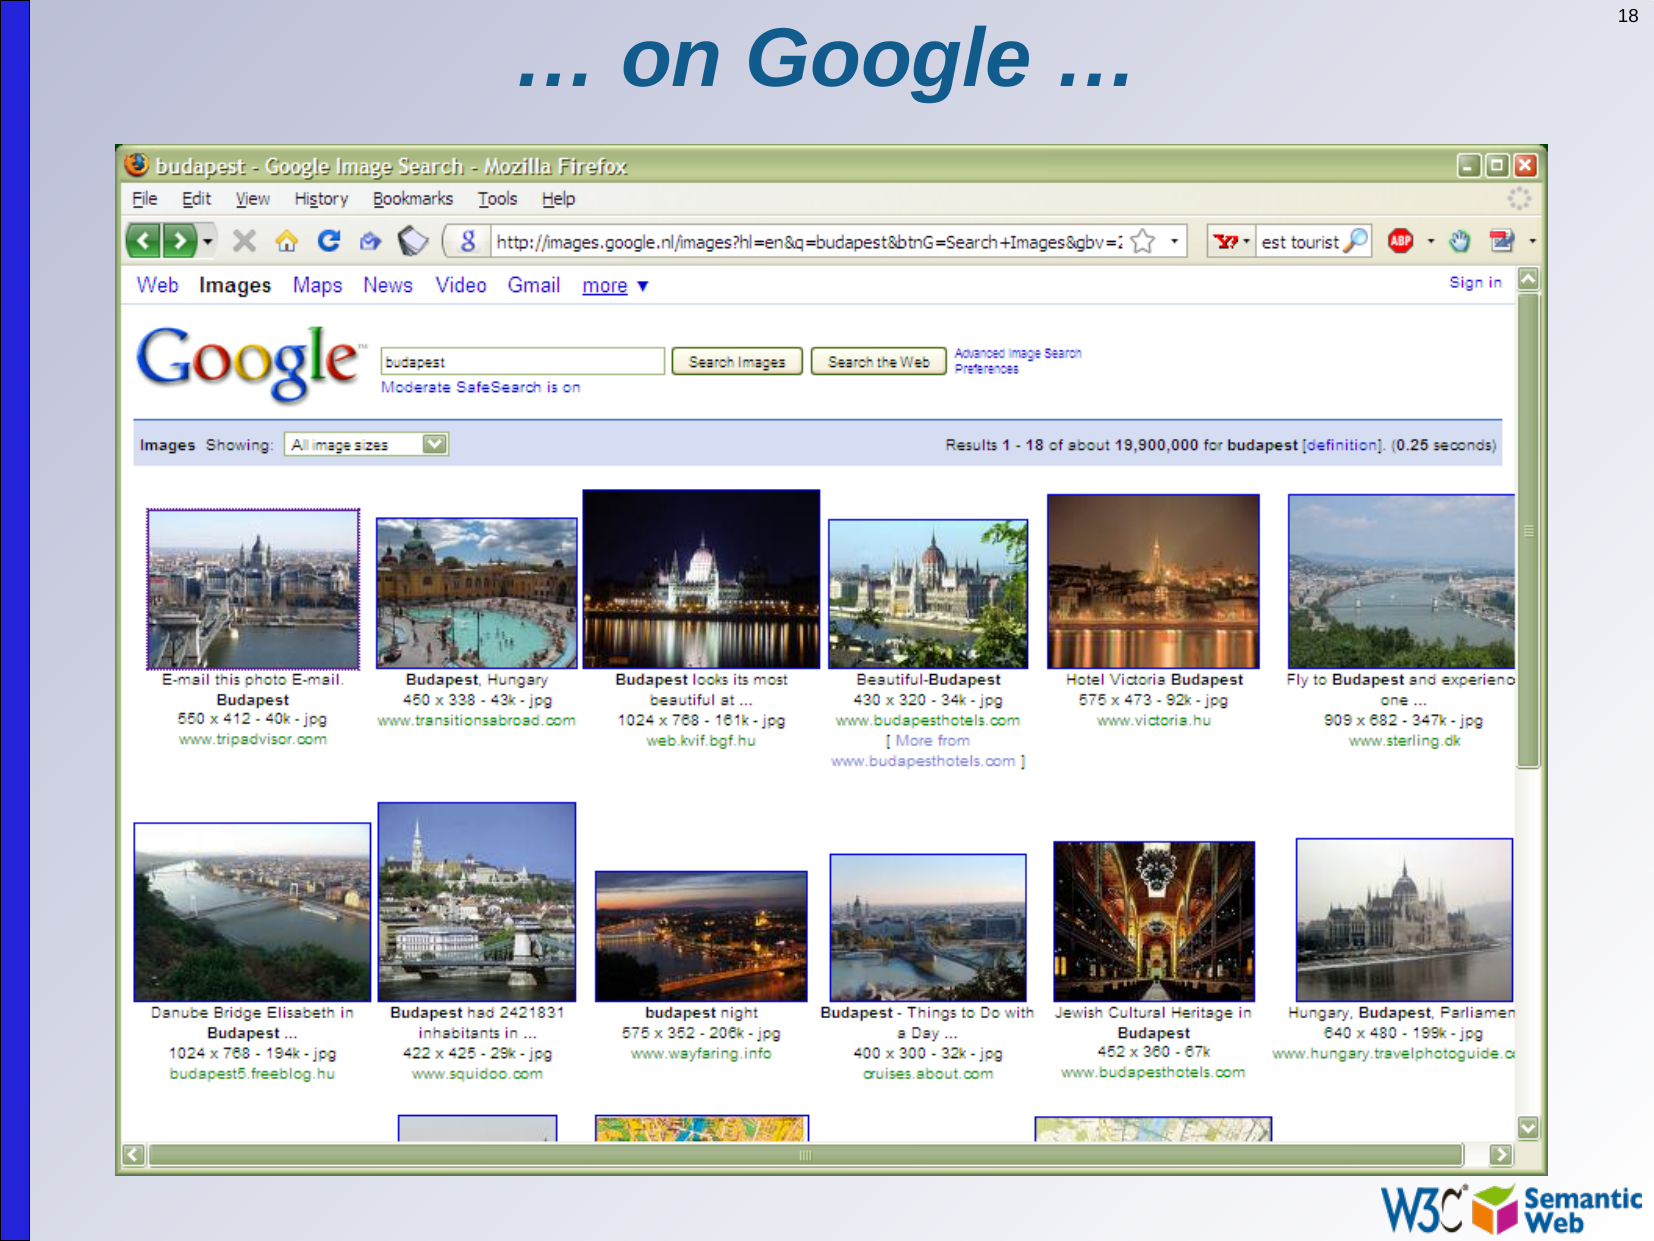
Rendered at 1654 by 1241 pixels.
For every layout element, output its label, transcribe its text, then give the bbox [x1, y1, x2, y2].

title … on Google … [0, 0, 1654, 119]
picture [1381, 1181, 1642, 1235]
picture [115, 144, 1548, 1177]
